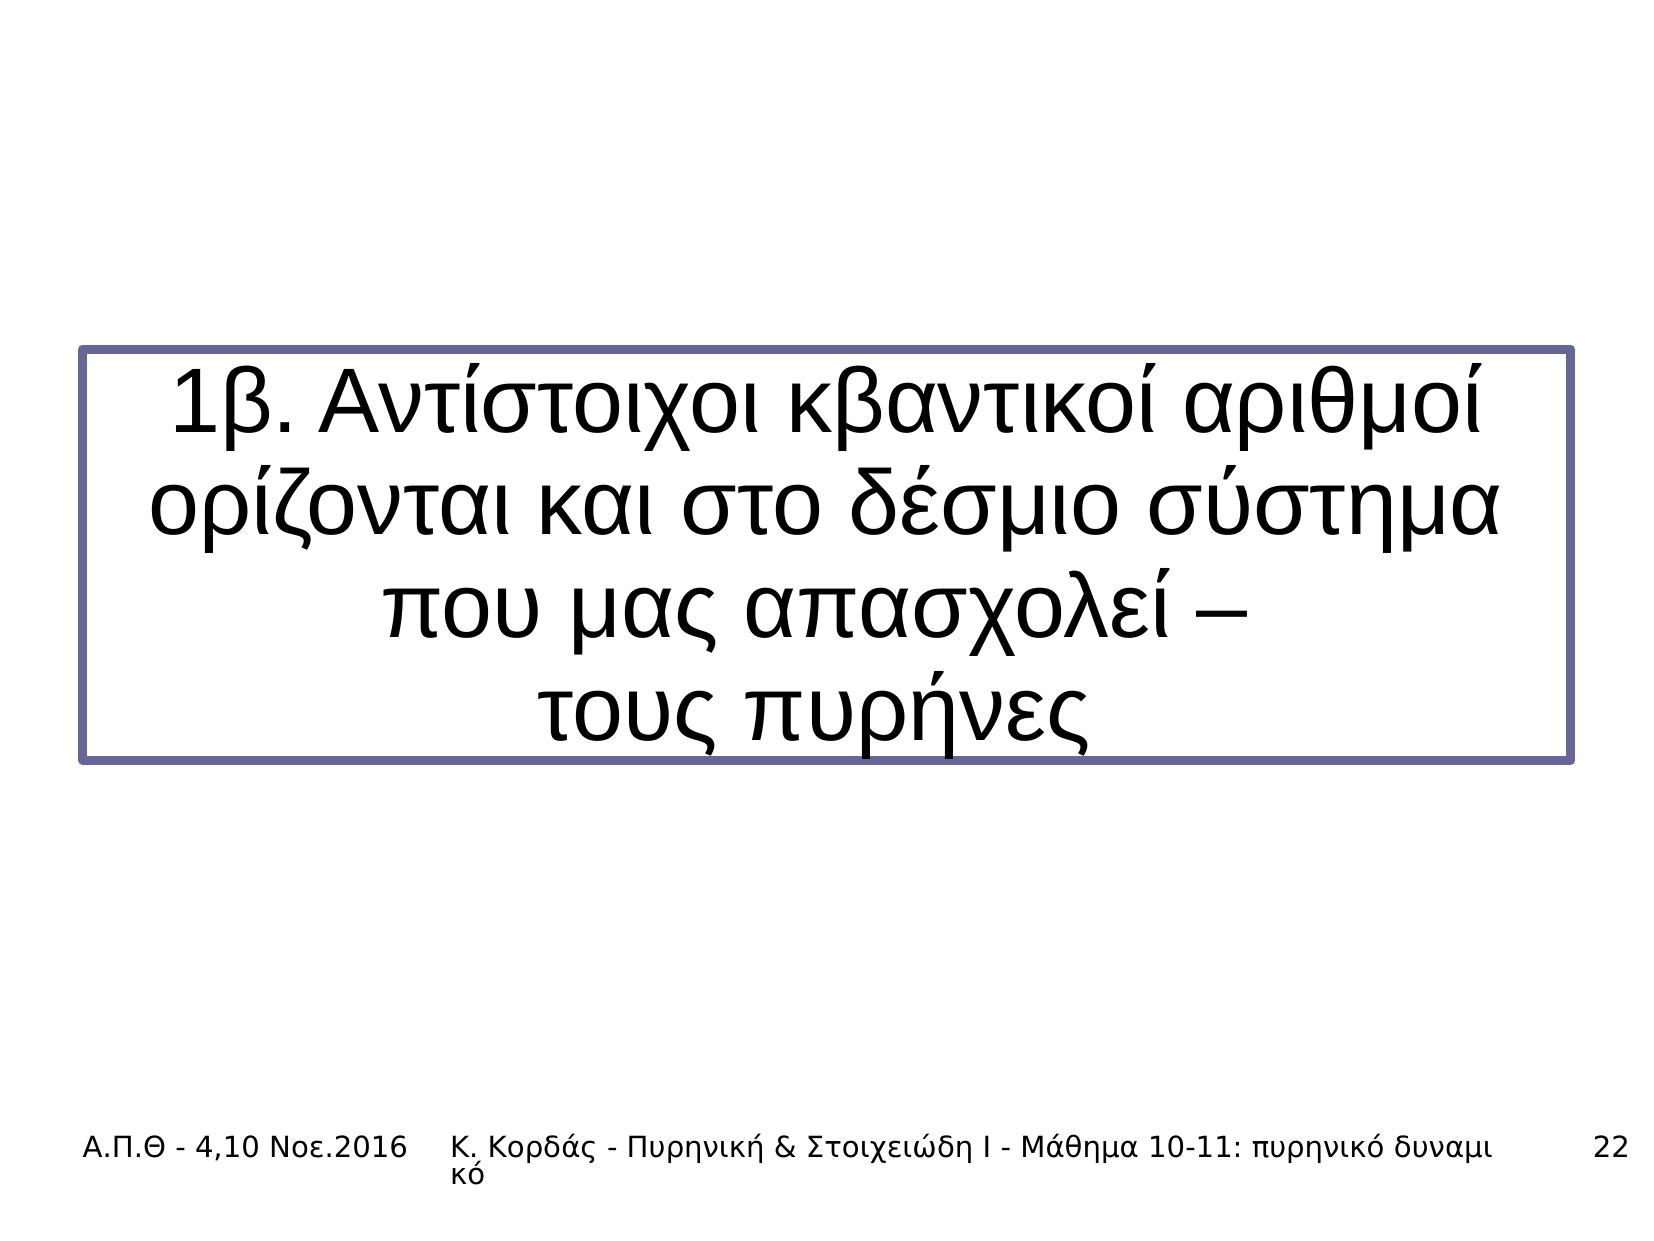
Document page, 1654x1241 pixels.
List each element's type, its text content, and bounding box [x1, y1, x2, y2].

title 1β. Αντίστοιχοι κβαντικοί αριθμοί ορίζονται και στο δέσμιο σύστημα που μας απασχολεί – τους πυρήνες [82, 349, 1571, 761]
